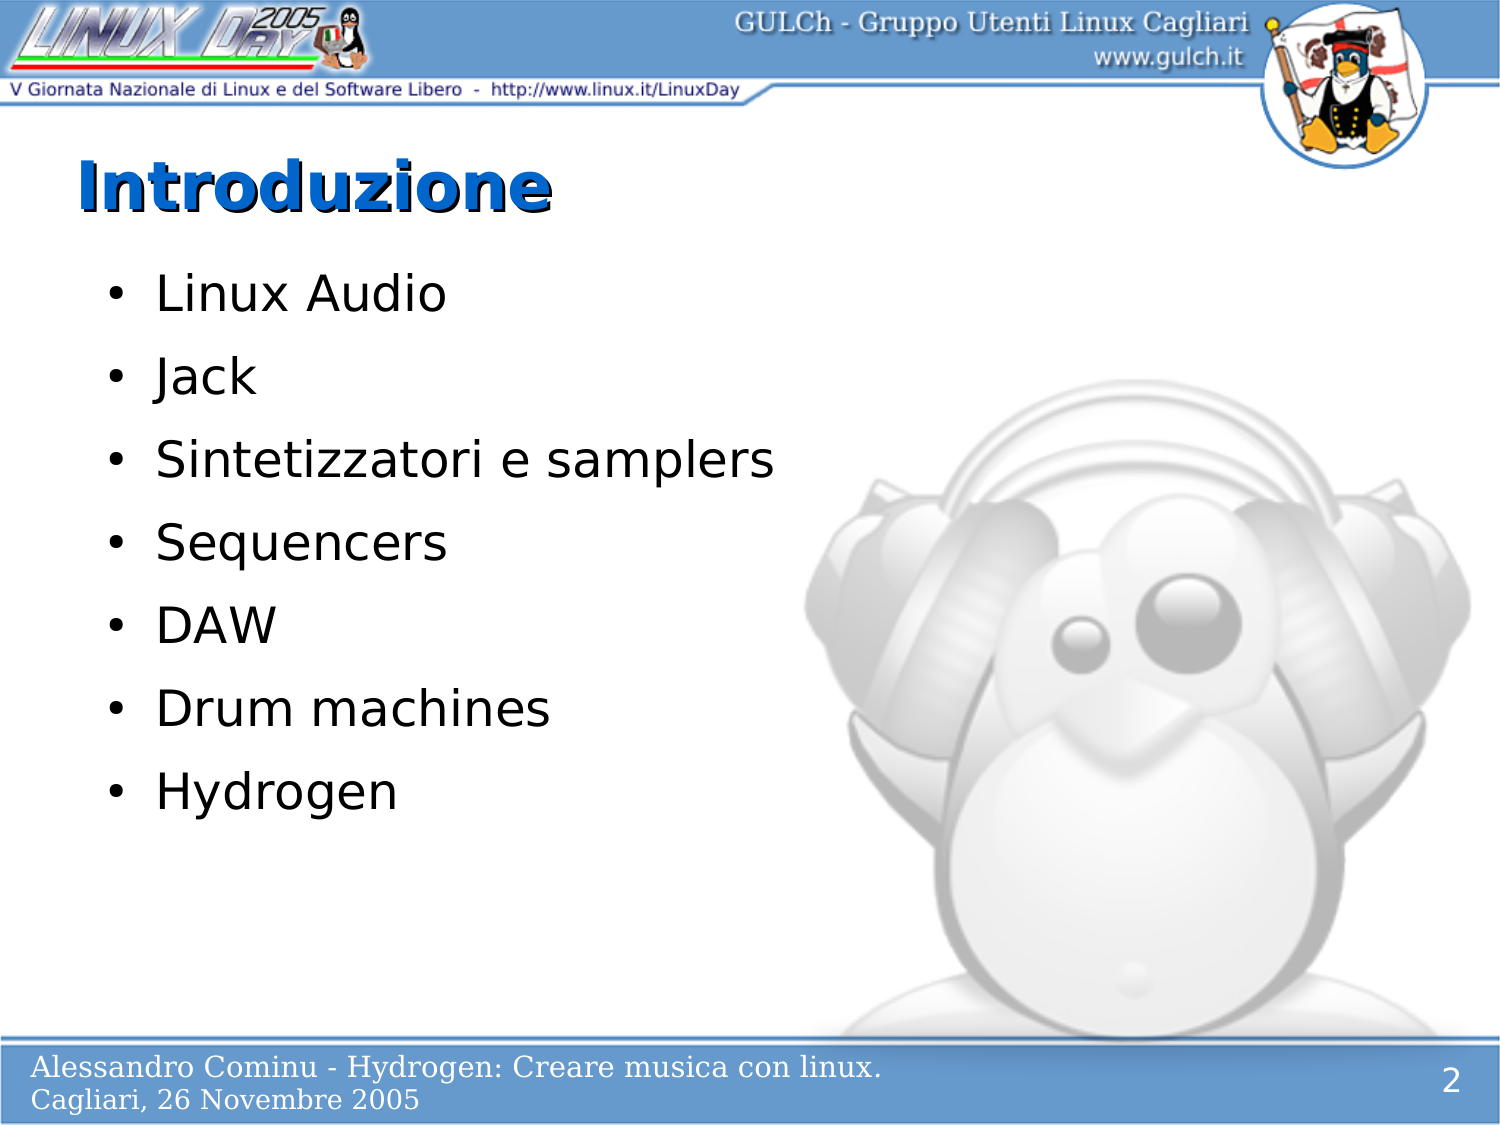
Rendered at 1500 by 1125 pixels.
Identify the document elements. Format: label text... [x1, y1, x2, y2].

title Introduzione [75, 148, 1276, 227]
picture [759, 1063, 767, 1076]
list Linux Audio Jack Sintetizzatori e samplers Sequencers DAW Drum machines Hydrogen [75, 262, 1426, 1013]
picture [0, 0, 1500, 1125]
